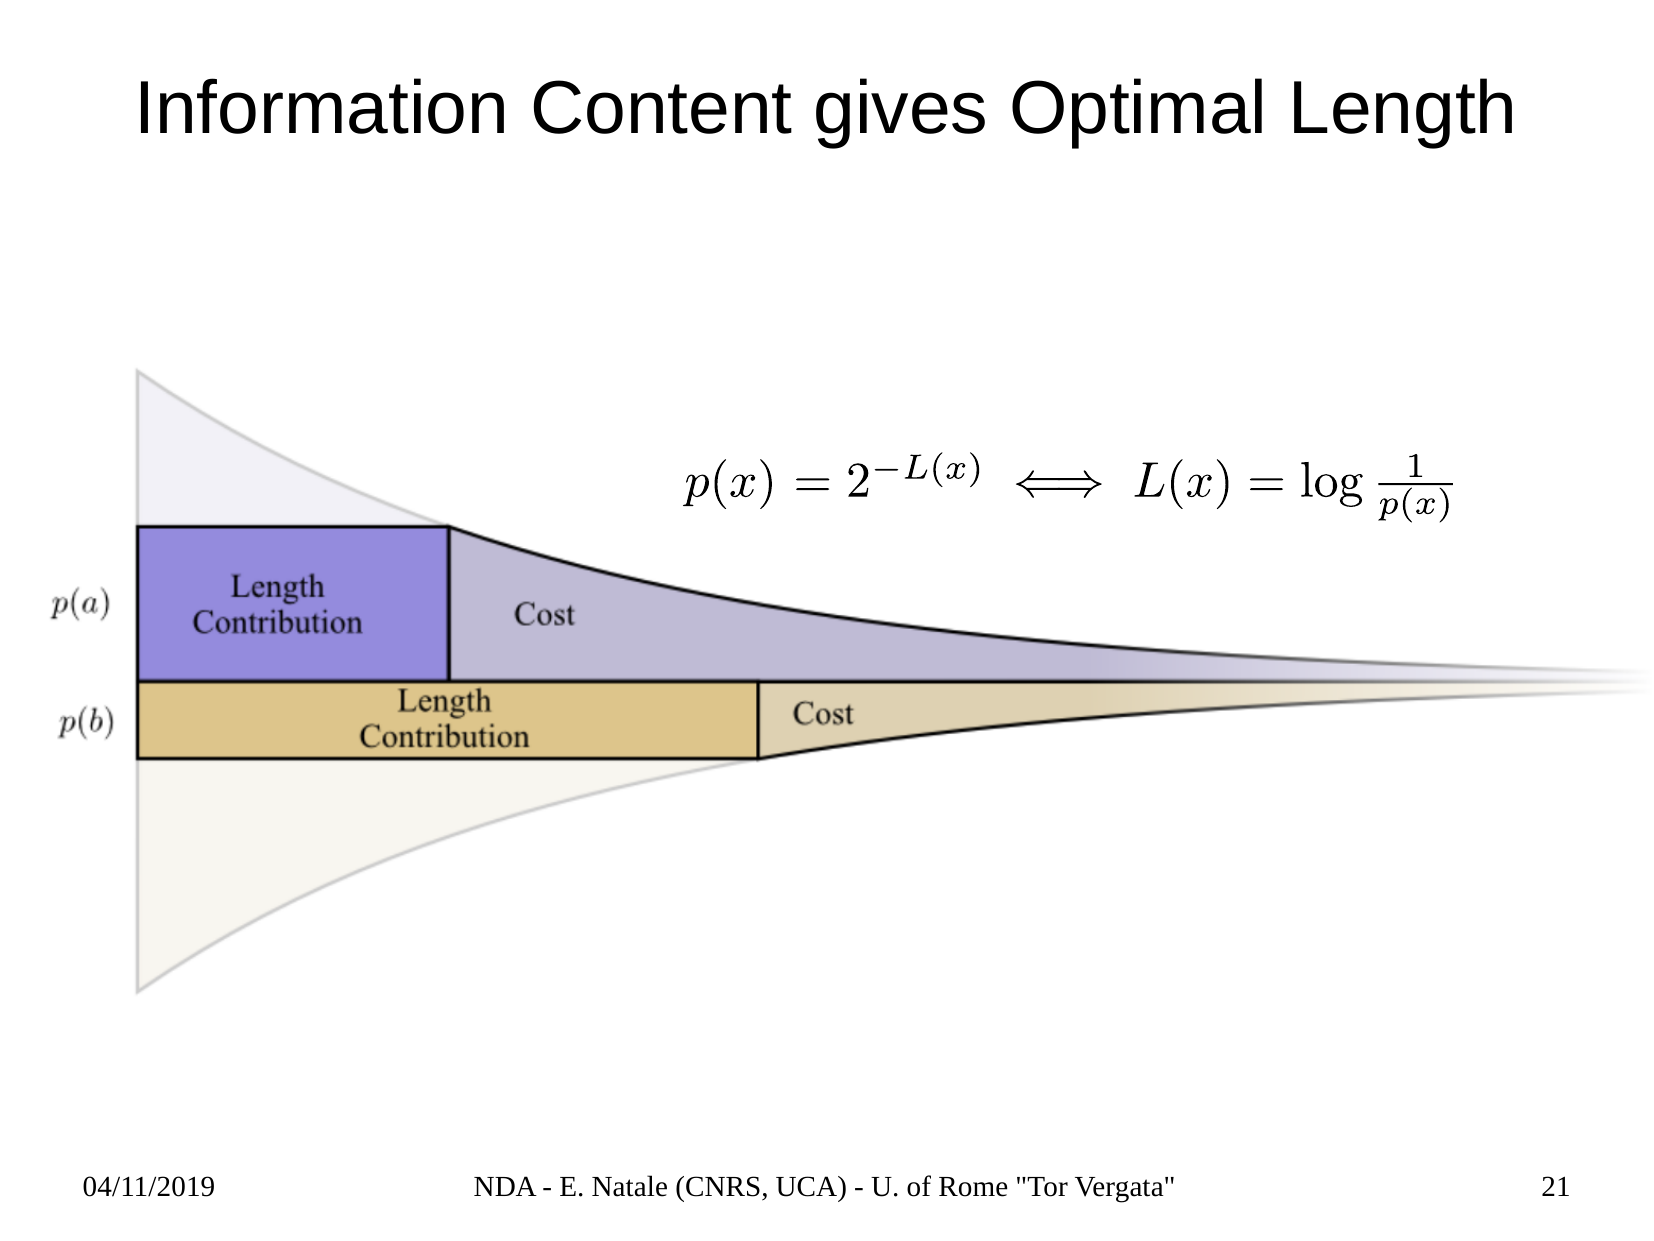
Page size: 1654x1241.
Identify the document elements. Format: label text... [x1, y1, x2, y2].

text_box [682, 452, 1453, 523]
title Information Content gives Optimal Length [82, 49, 1571, 165]
picture [4, 340, 1654, 1024]
